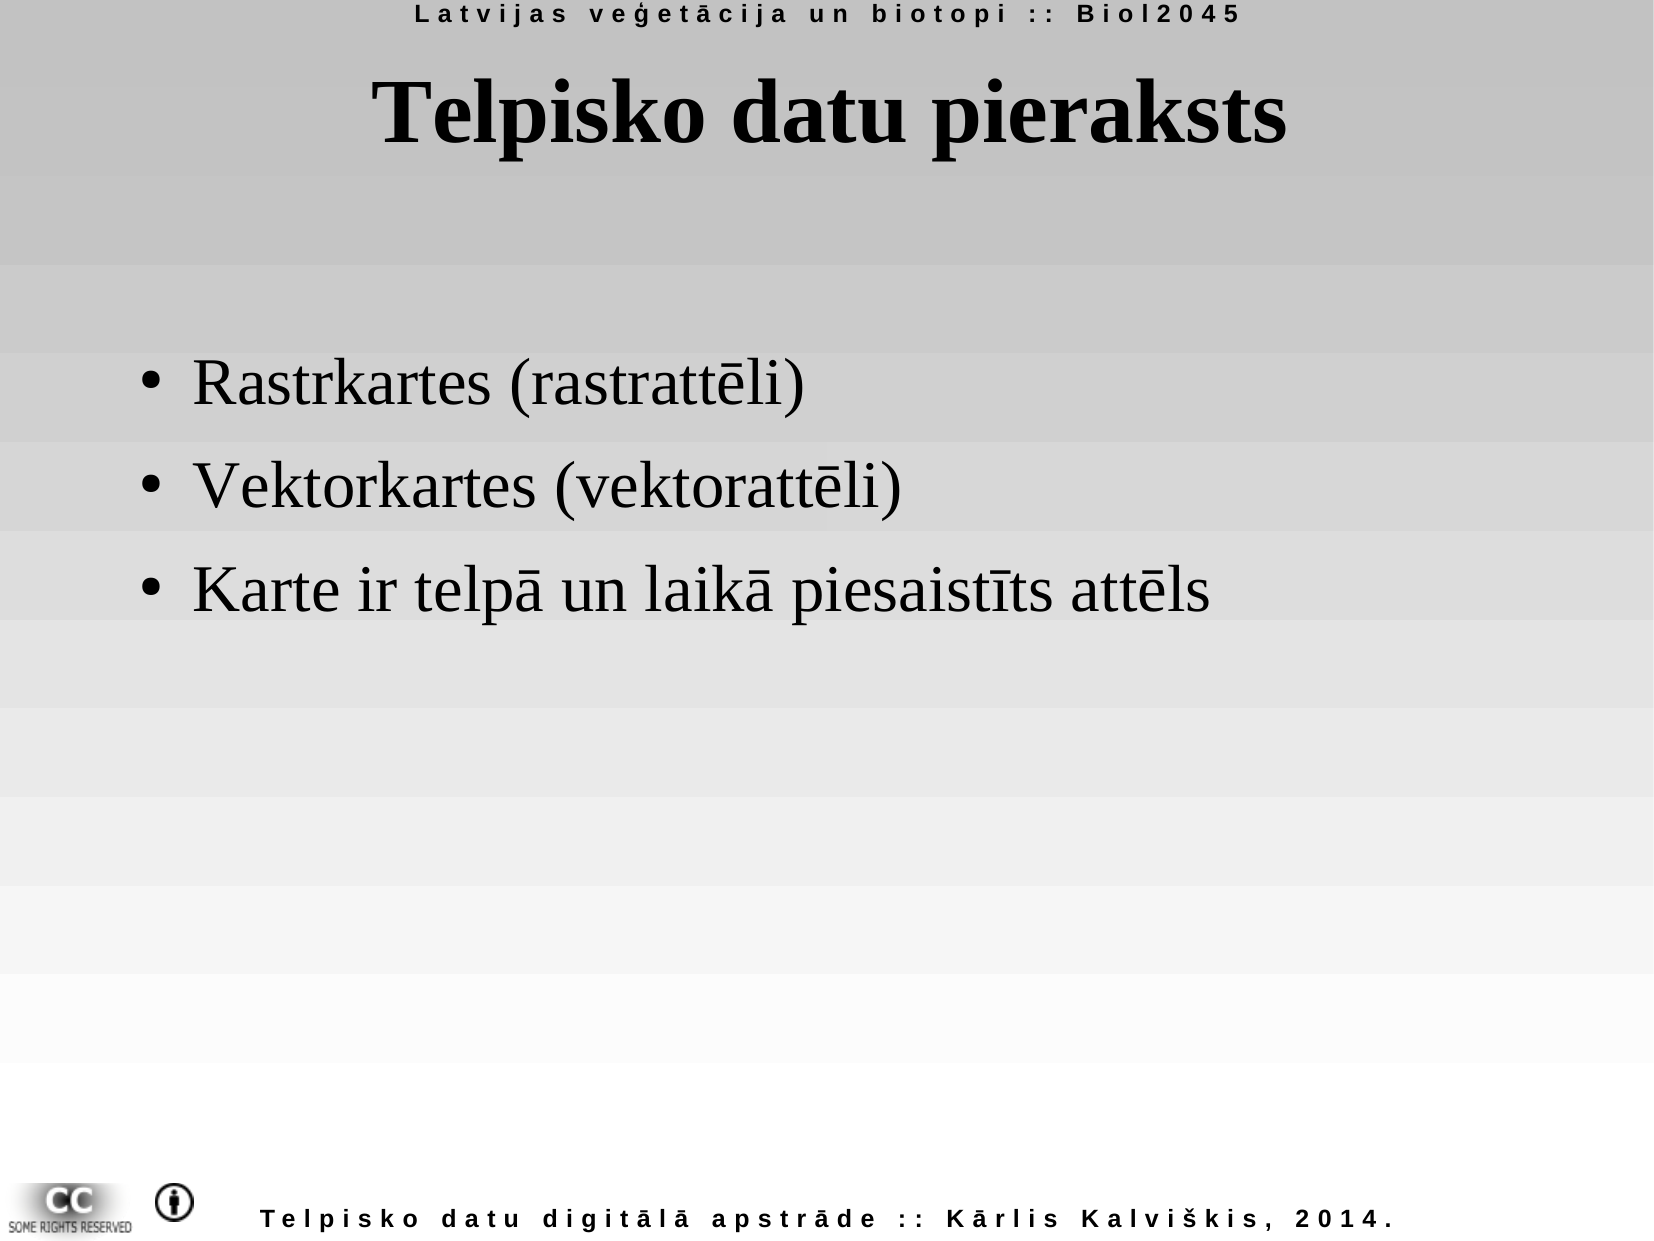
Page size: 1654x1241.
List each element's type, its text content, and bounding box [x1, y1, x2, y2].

title Telpisko datu pieraksts [34, 61, 1626, 296]
picture [0, 0, 1654, 1241]
list Rastrkartes (rastrattēli) Vektorkartes (vektorattēli) Karte ir telpā un laikā piesaistīts attēls [121, 344, 1534, 1127]
